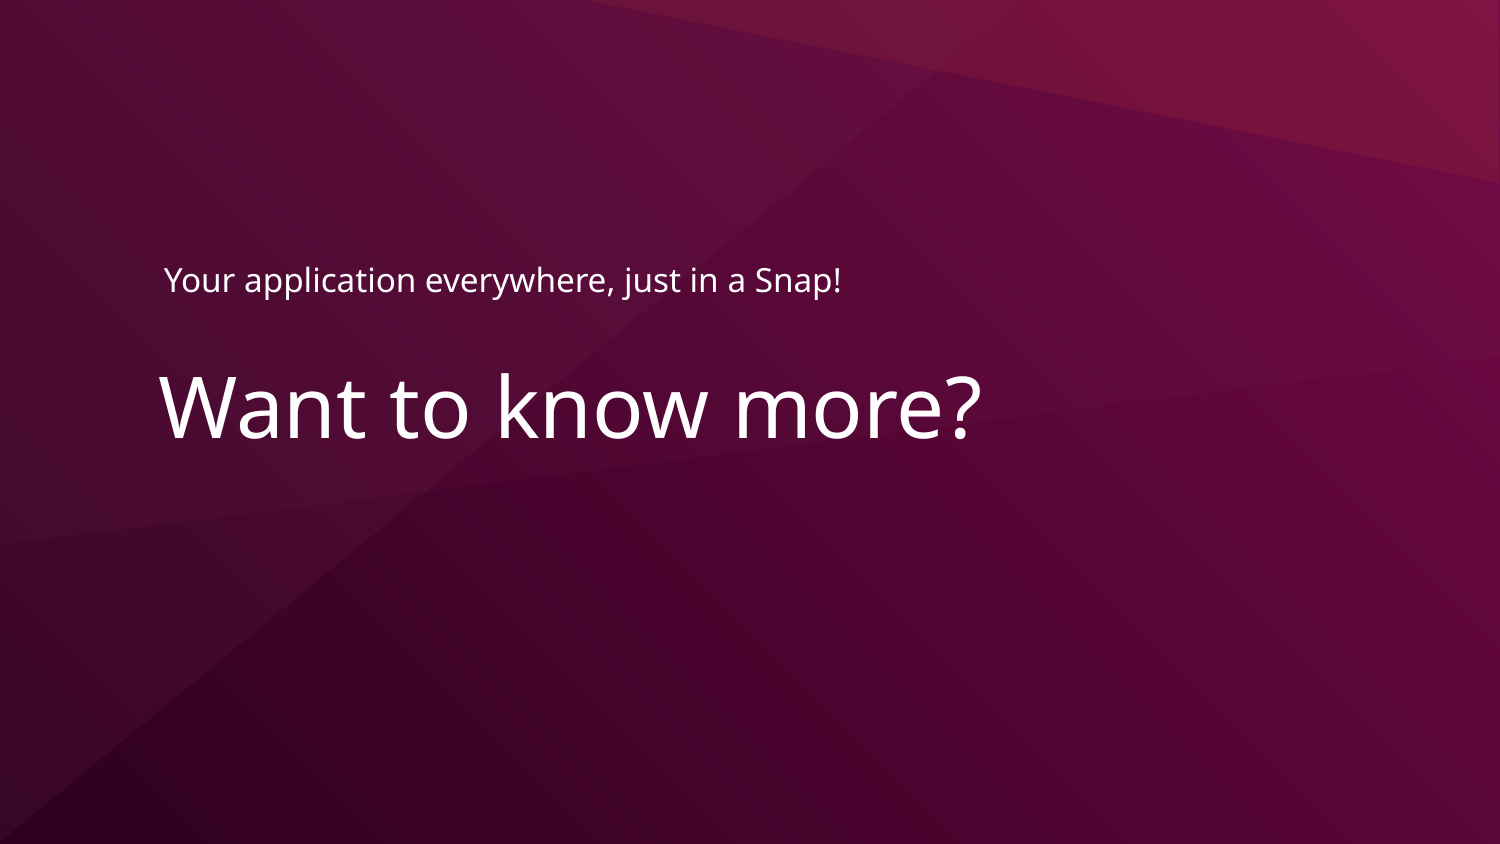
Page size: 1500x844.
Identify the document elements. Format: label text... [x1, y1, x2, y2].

title Want to know more? [158, 352, 1378, 607]
subtitle Your application everywhere, just in a Snap! [163, 259, 940, 324]
